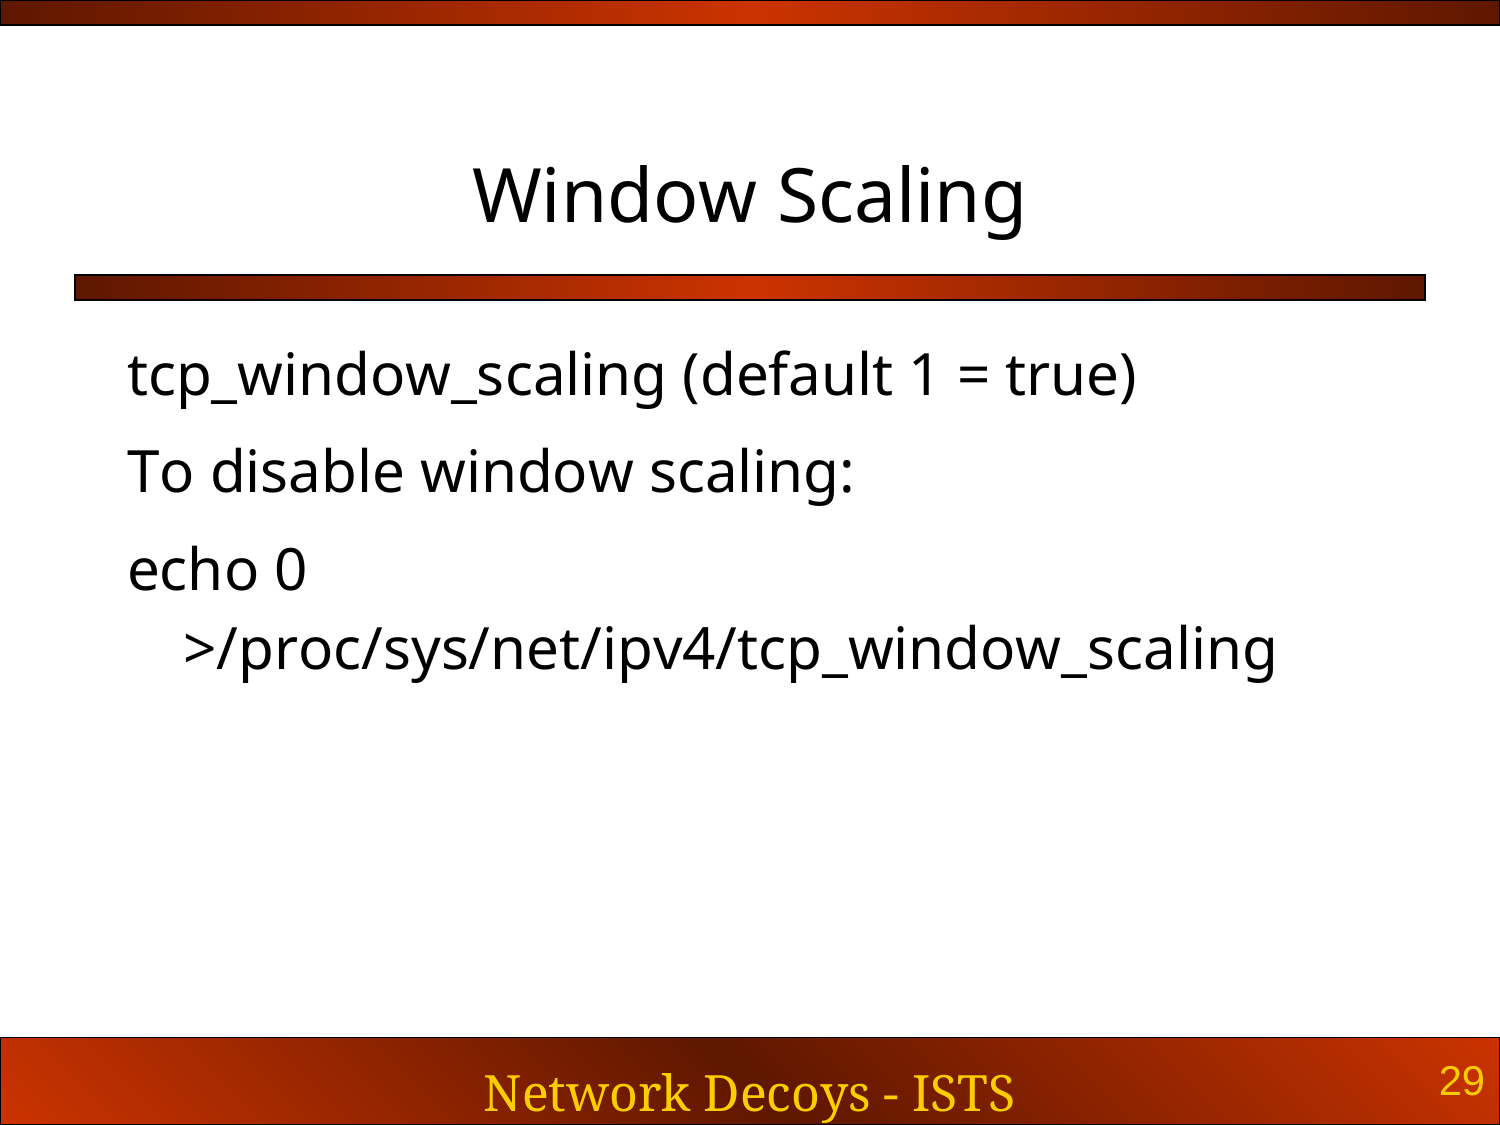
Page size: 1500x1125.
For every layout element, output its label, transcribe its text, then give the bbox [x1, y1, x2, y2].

title Window Scaling [112, 99, 1388, 288]
list tcp_window_scaling (default 1 = true) To disable window scaling: echo 0 >/proc/sys/net/ipv4/tcp_window_scaling [112, 324, 1388, 1001]
